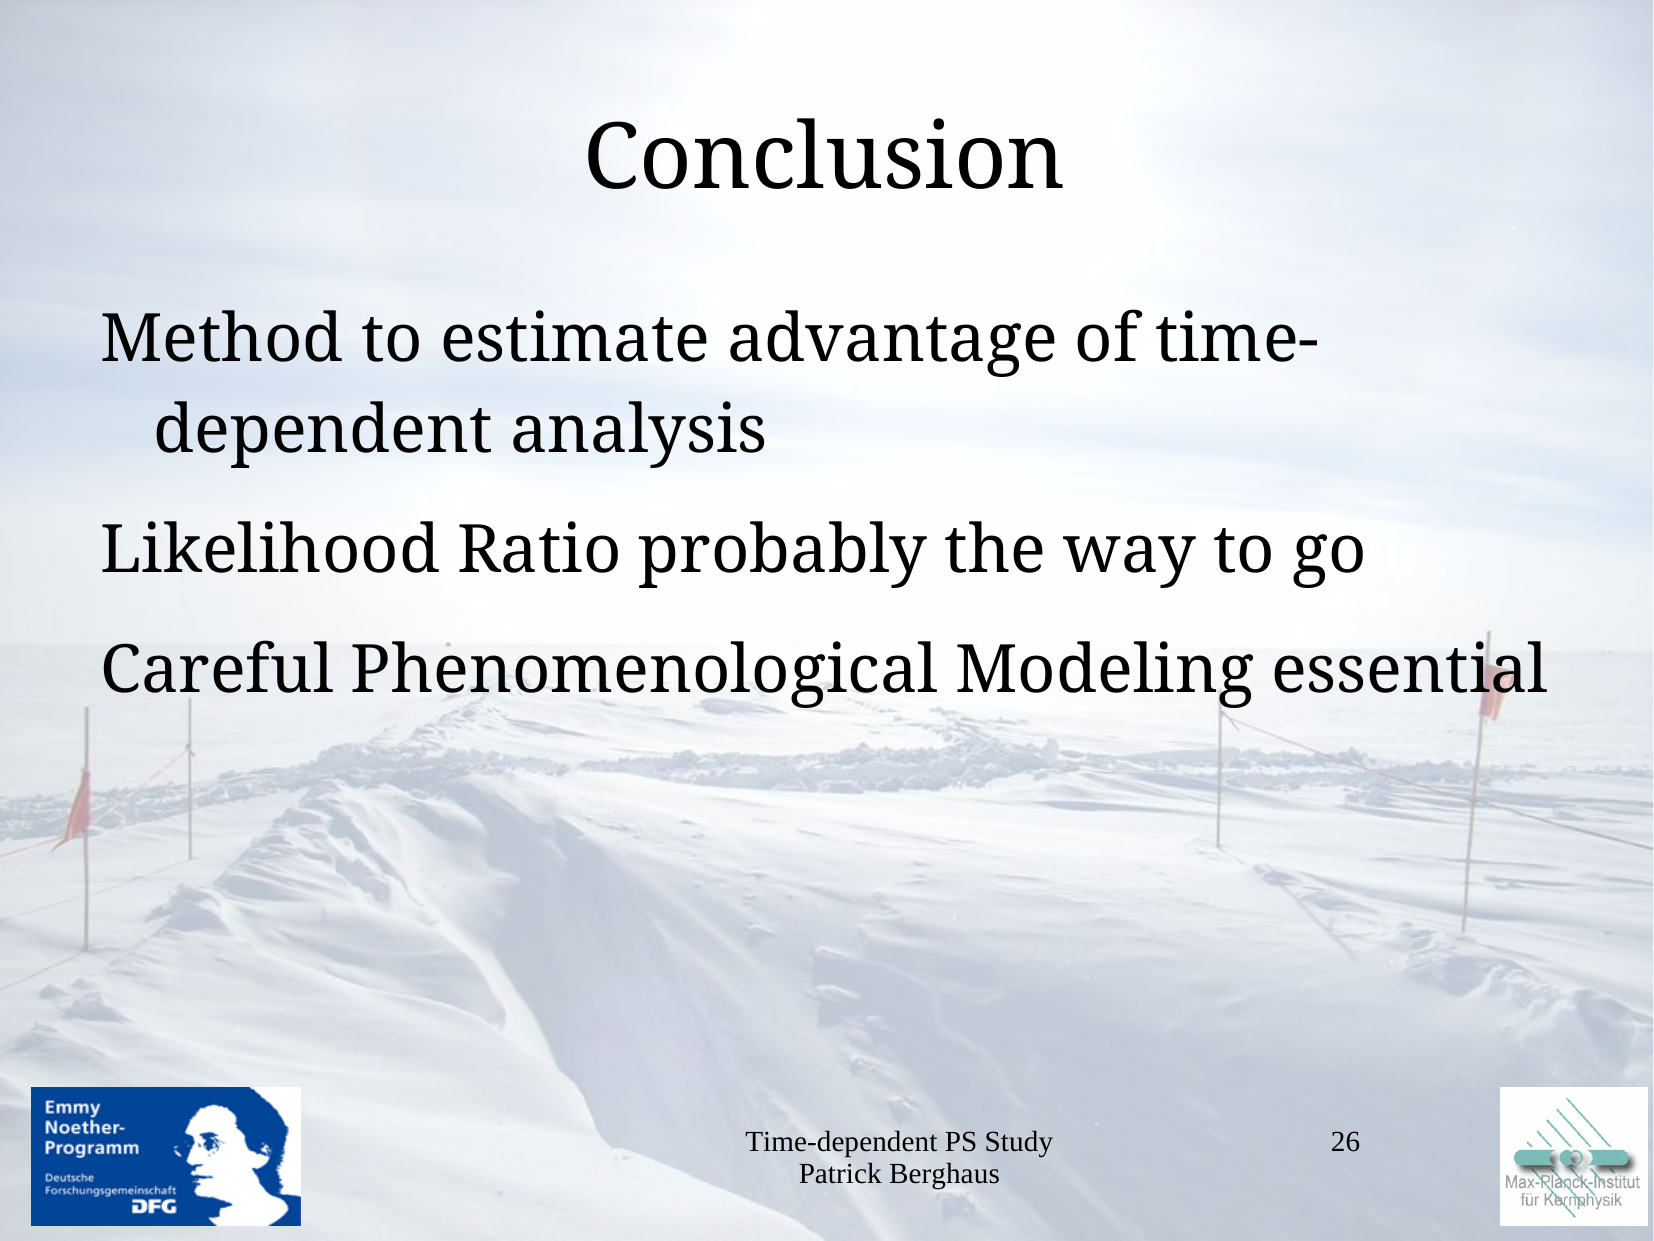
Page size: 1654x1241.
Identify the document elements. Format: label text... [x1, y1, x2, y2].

picture [31, 1087, 301, 1226]
title Conclusion [75, 49, 1576, 257]
picture [1500, 1087, 1648, 1226]
list Method to estimate advantage of time-dependent analysis Likelihood Ratio probably the way to go Careful Phenomenological Modeling essential [82, 290, 1571, 1109]
